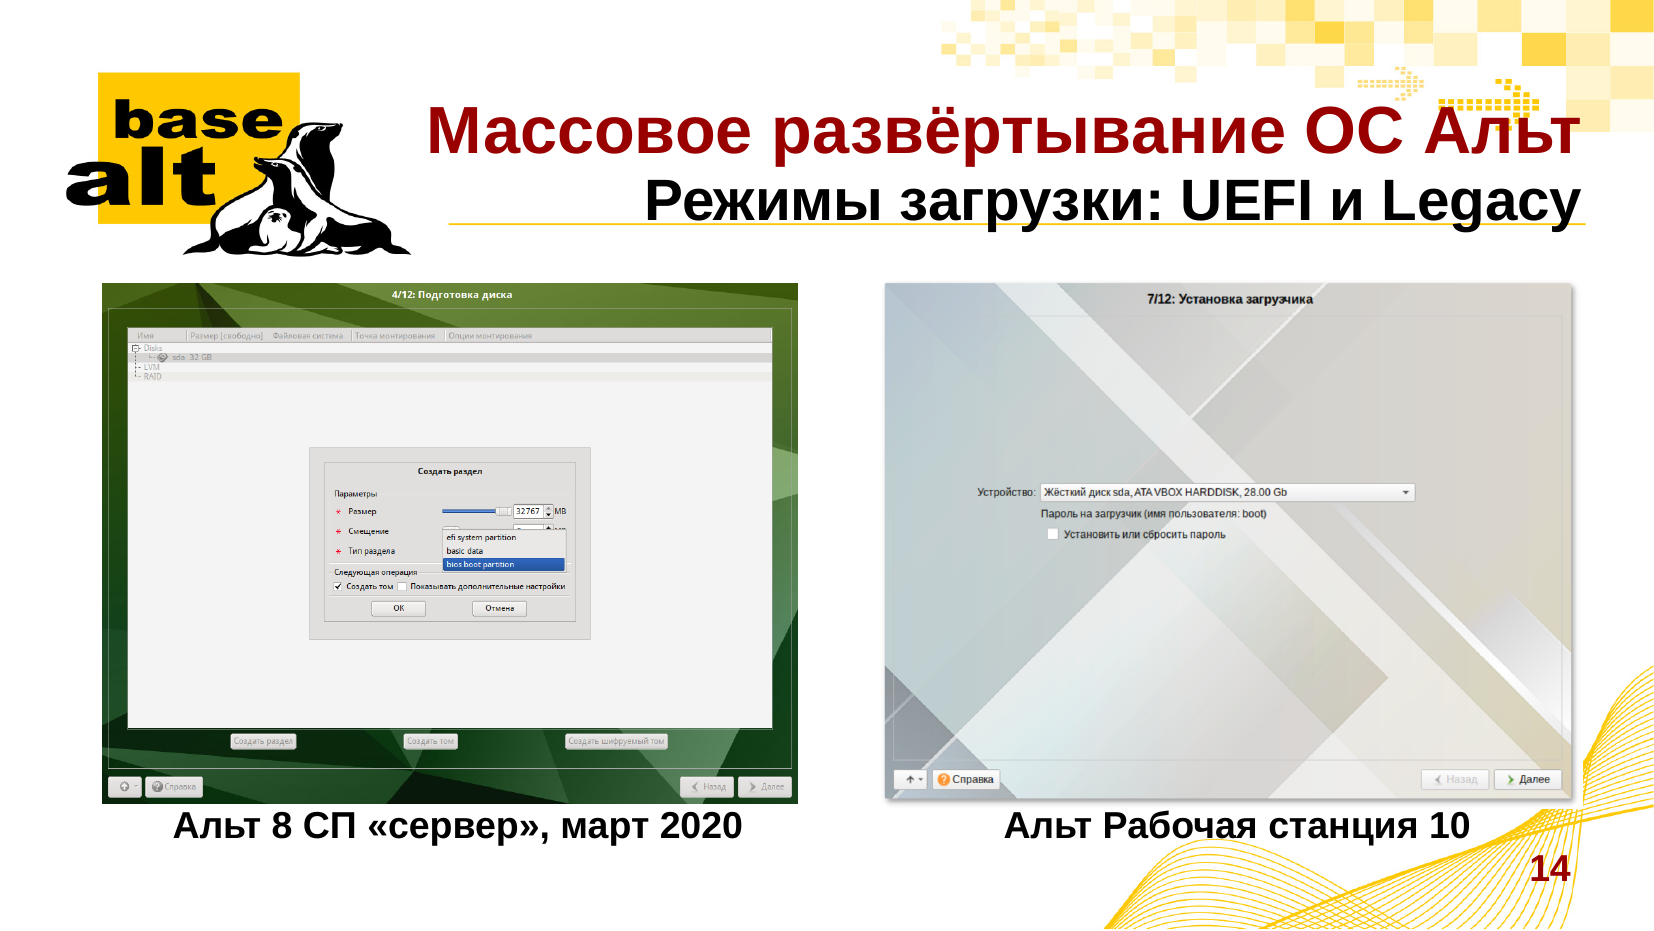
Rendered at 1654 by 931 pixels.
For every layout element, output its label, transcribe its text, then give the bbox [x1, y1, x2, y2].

text_box Альт Рабочая станция 10 [897, 797, 1577, 857]
title Массовое развёртывание ОС Альт Режимы загрузки: UEFI и Legacy [372, 81, 1583, 245]
picture [0, 0, 1654, 931]
text_box Альт 8 СП «сервер», март 2020 [118, 804, 798, 857]
